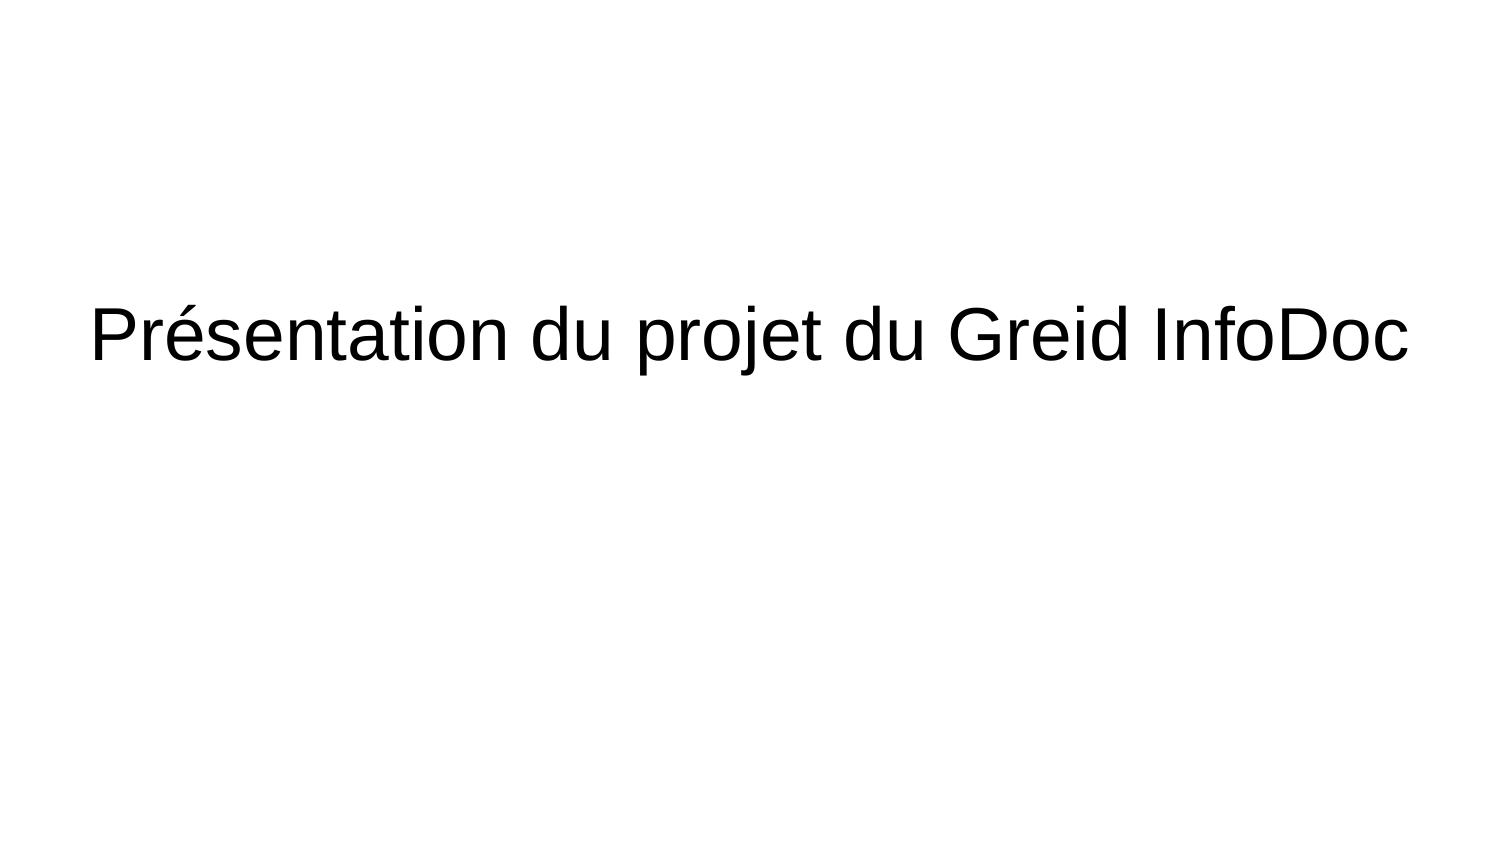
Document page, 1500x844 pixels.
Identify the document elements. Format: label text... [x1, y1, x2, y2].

title Présentation du projet du Greid InfoDoc [51, 261, 1449, 400]
